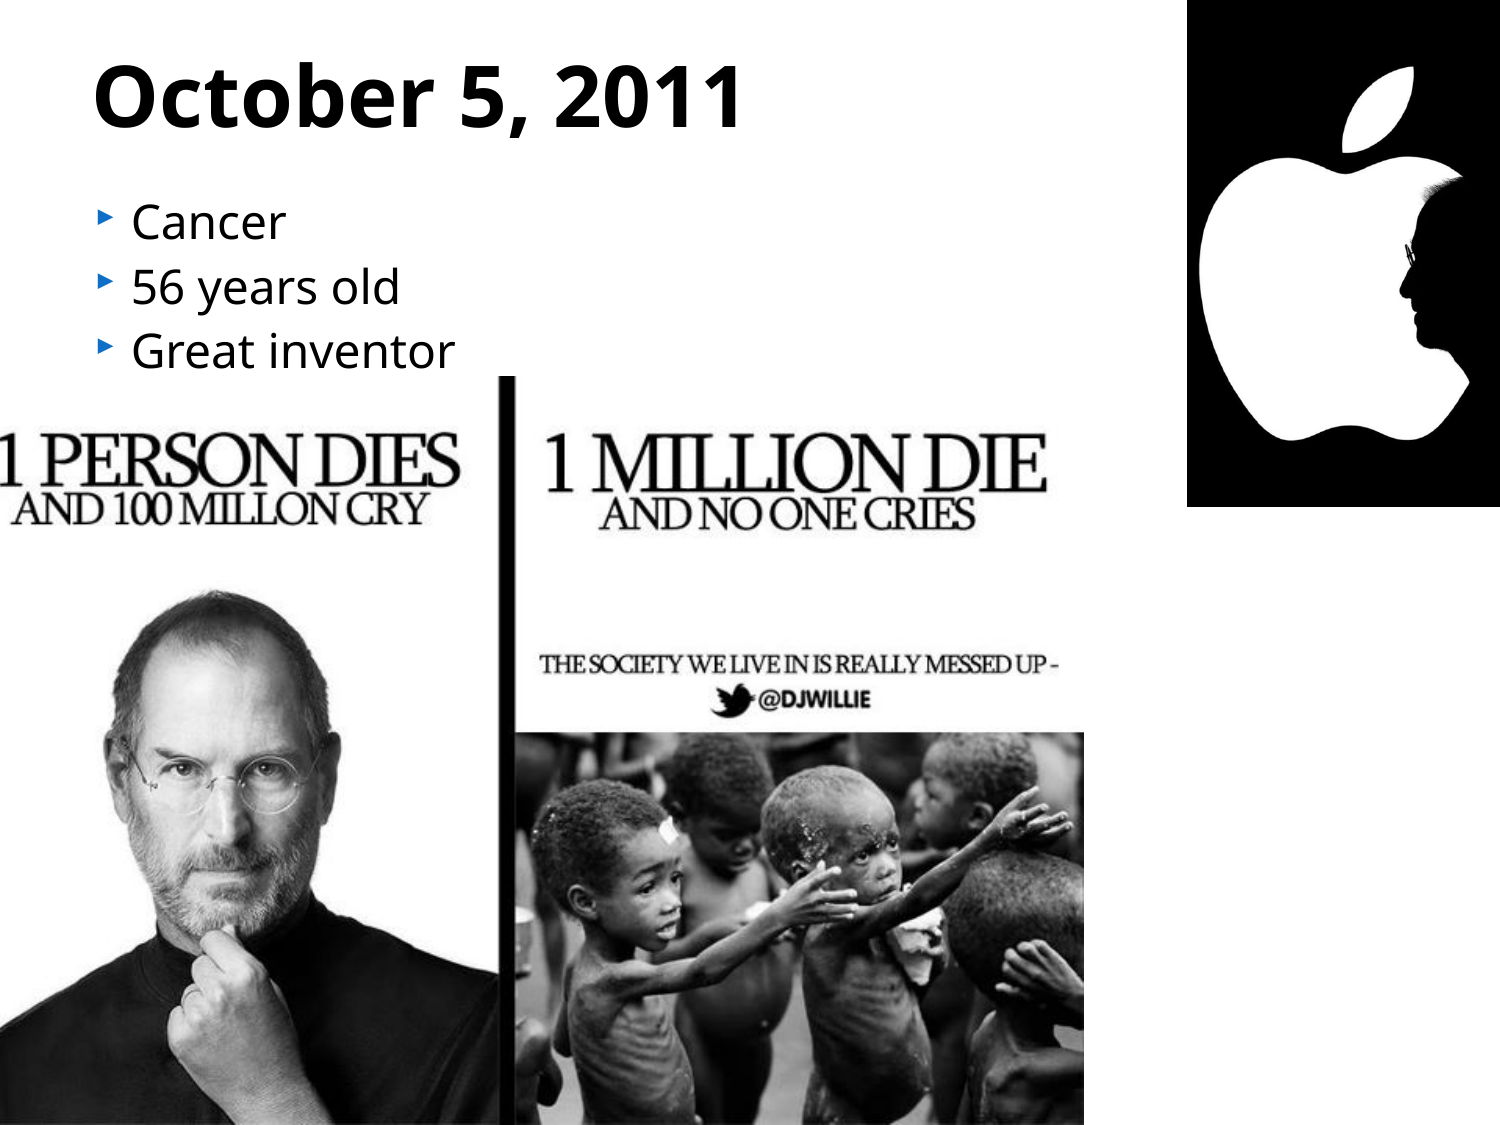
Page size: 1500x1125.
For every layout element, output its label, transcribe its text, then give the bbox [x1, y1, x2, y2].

picture [0, 376, 1084, 1125]
picture [1187, 0, 1500, 507]
title October 5, 2011 [76, 0, 835, 188]
list Cancer 56 years old Great inventor [64, 184, 610, 386]
